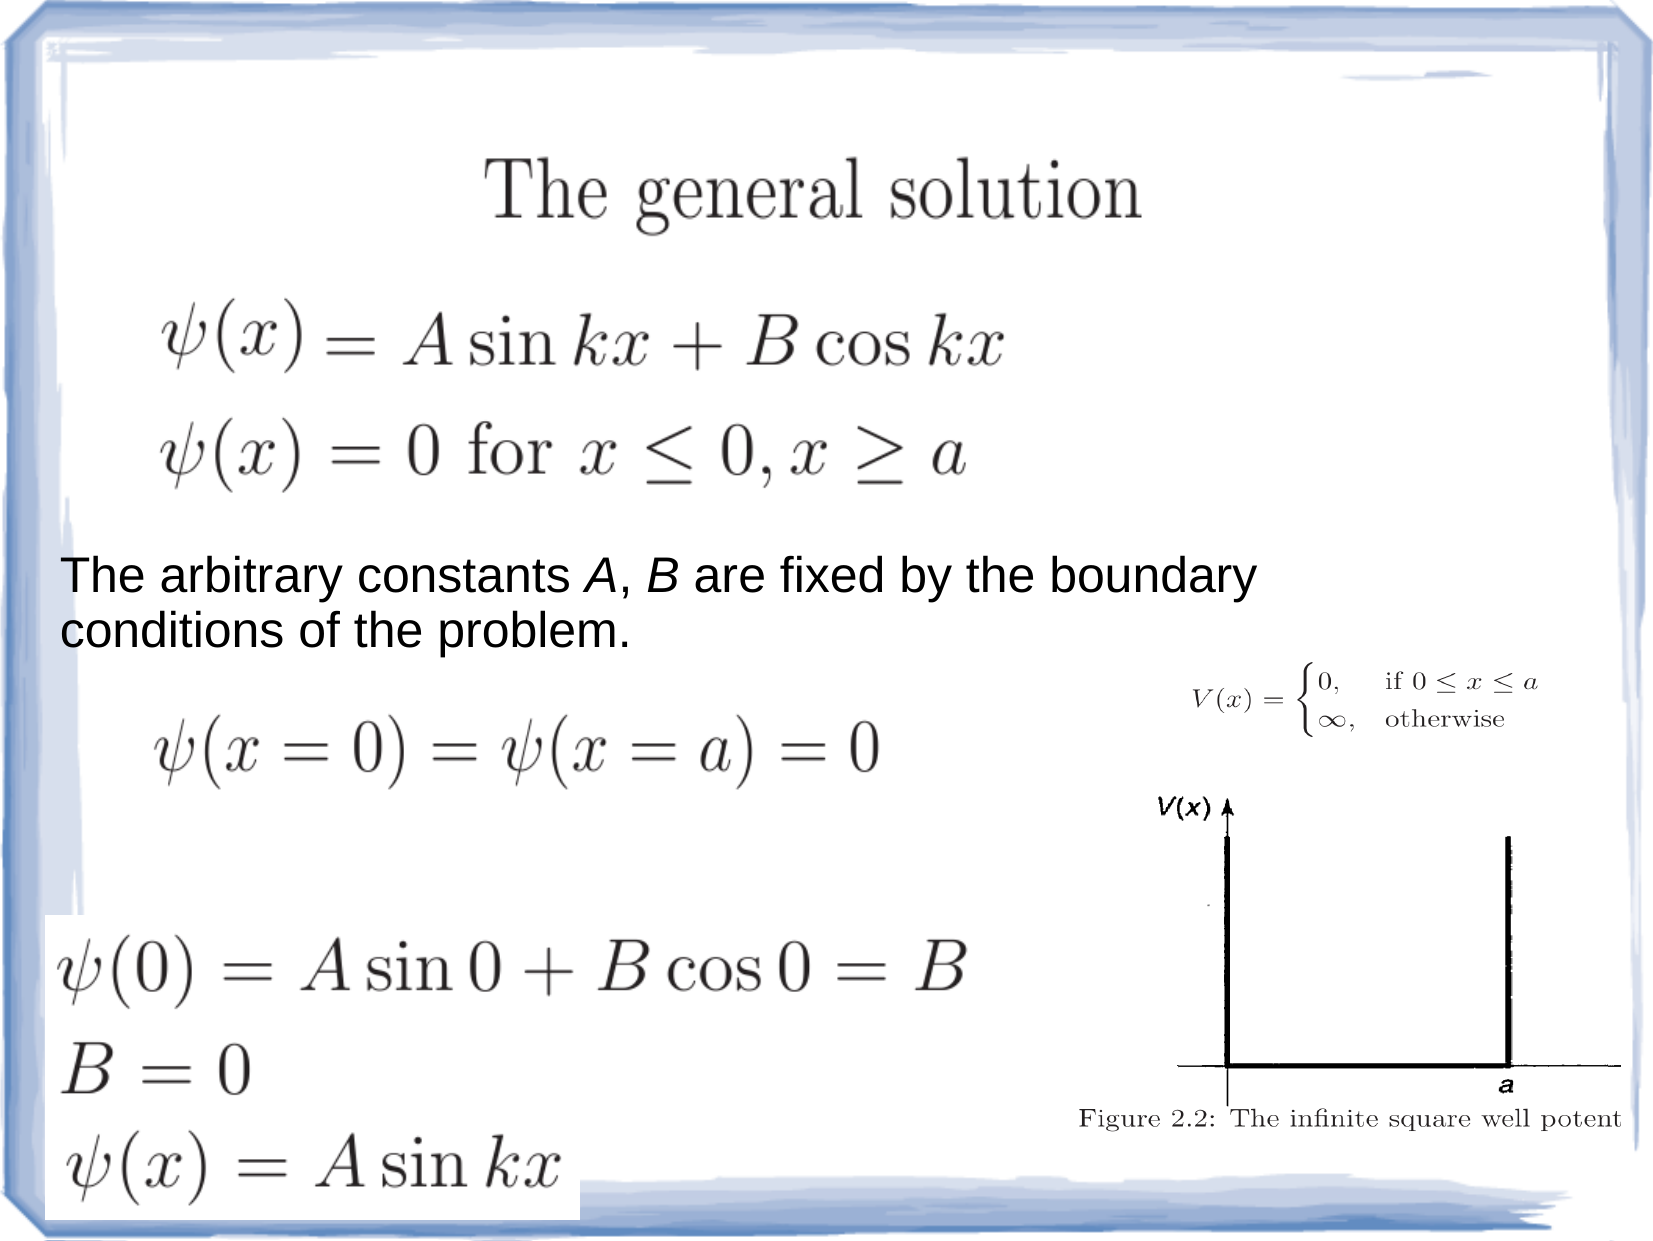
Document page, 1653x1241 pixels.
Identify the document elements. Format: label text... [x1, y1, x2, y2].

picture [0, 0, 1653, 1241]
text_box The arbitrary constants A, B are fixed by the boundary conditions of the problem. [45, 540, 1408, 691]
